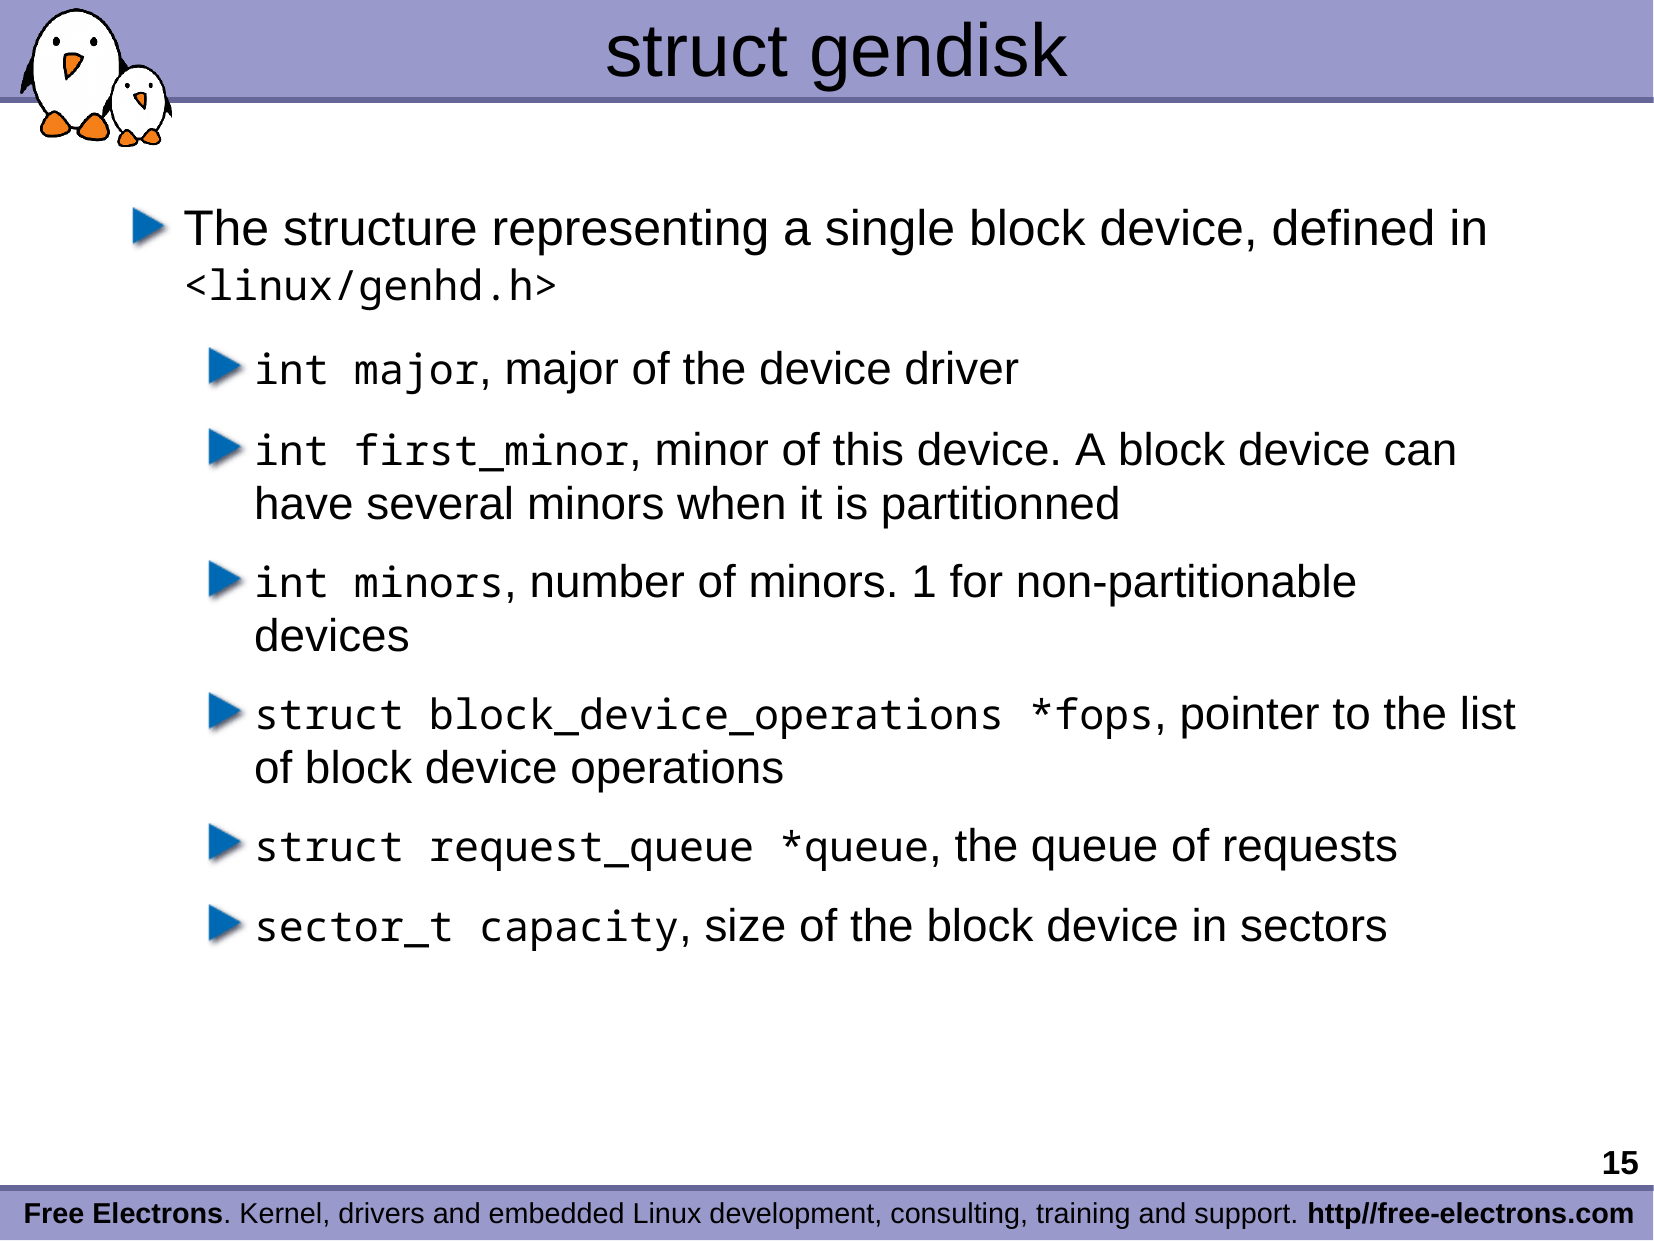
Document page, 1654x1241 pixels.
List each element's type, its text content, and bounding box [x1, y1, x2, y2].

title struct gendisk [91, 0, 1582, 100]
picture [20, 8, 172, 147]
list The structure representing a single block device, defined in <linux/genhd.h> int major, major of the device driver int first_minor, minor of this device. A block device can have several minors when it is partitionned int minors, number of minors. 1 for non-partitionable devices struct block_device_operations *fops, pointer to the list of block device operations struct request_queue *queue, the queue of requests sector_t capacity, size of the block device in sectors [112, 200, 1525, 1051]
